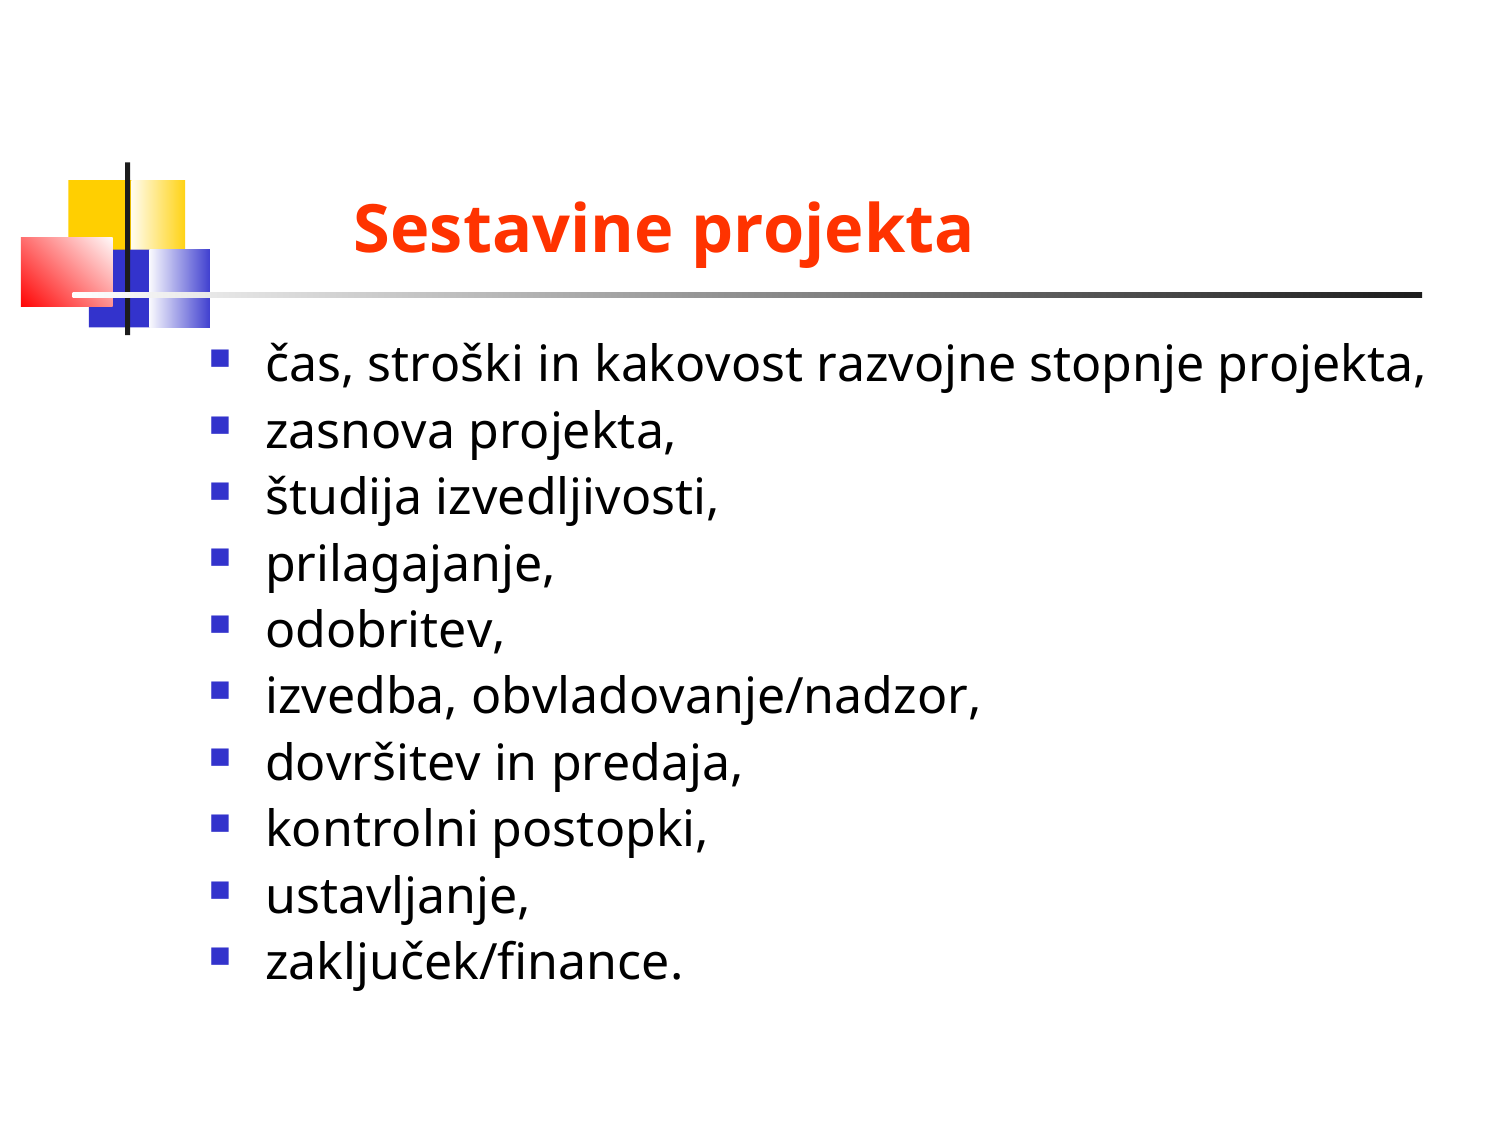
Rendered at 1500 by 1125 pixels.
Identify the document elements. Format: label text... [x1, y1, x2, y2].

list čas, stroški in kakovost razvojne stopnje projekta, zasnova projekta, študija izvedljivosti, prilagajanje, odobritev, izvedba, obvladovanje/nadzor, dovršitev in predaja, kontrolni postopki, ustavljanje, zaključek/finance. [193, 331, 1469, 1007]
title Sestavine projekta [188, 35, 1468, 276]
